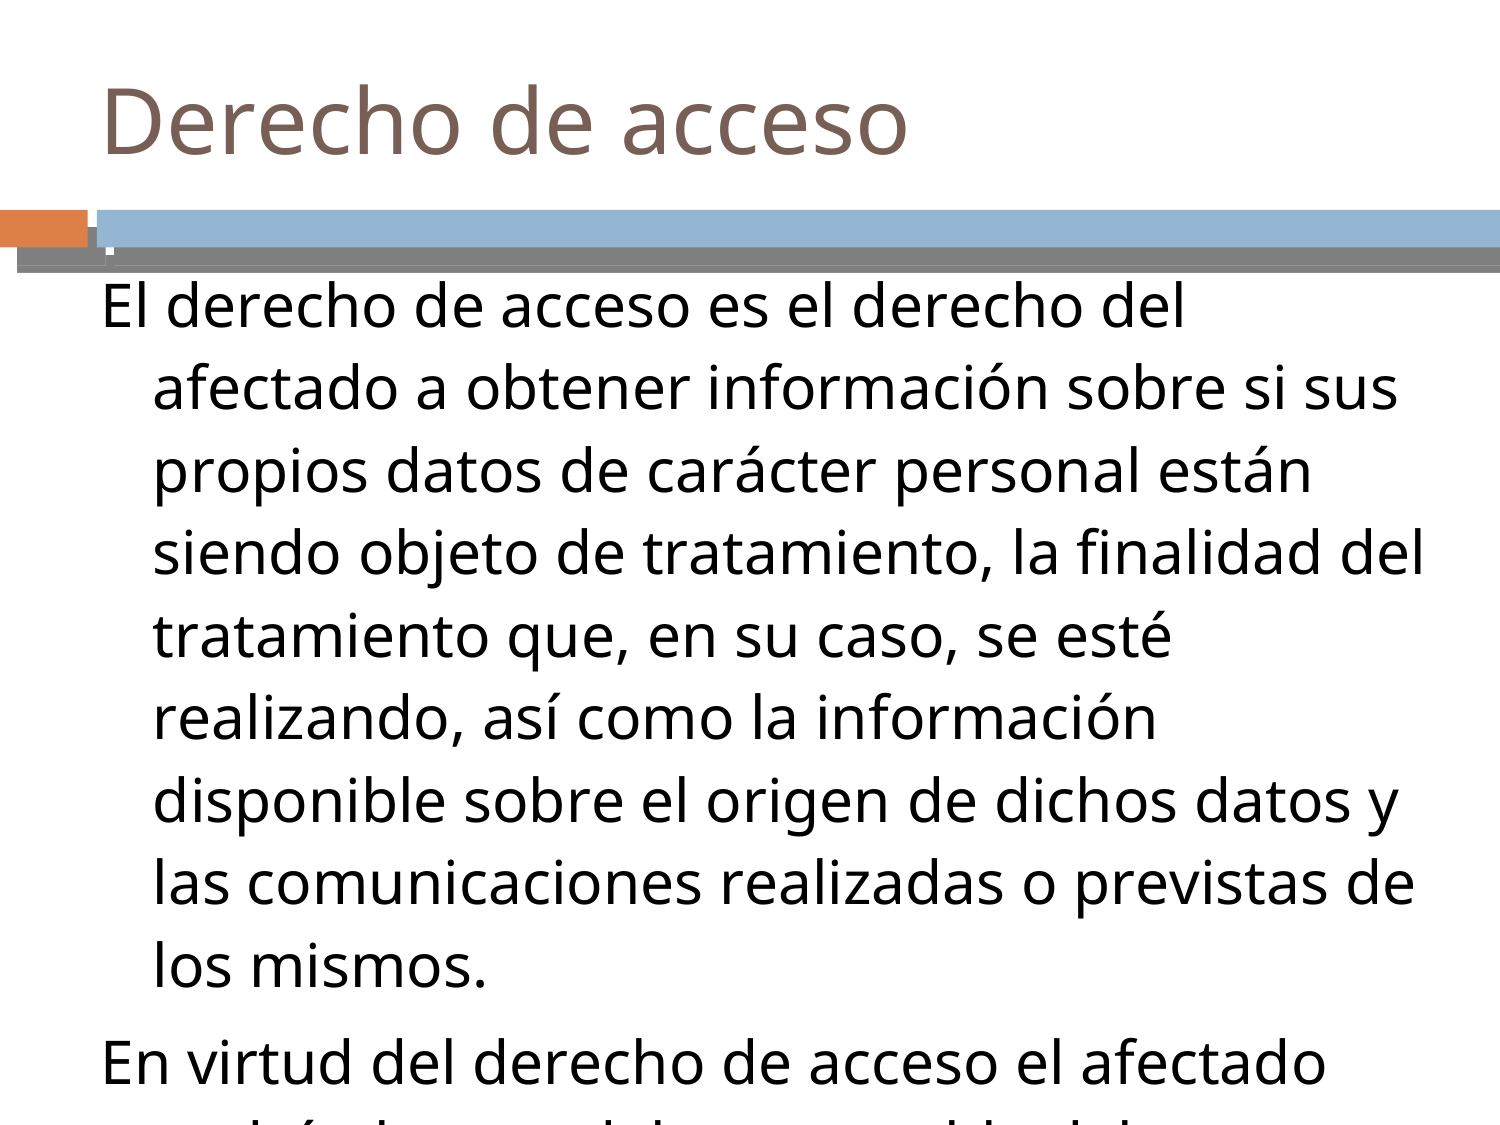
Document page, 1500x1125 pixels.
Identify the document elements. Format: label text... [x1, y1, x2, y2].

list El derecho de acceso es el derecho del afectado a obtener información sobre si sus propios datos de carácter personal están siendo objeto de tratamiento, la finalidad del tratamiento que, en su caso, se esté realizando, así como la información disponible sobre el origen de dichos datos y las comunicaciones realizadas o previstas de los mismos. En virtud del derecho de acceso el afectado podrá obtener del responsable del tratamiento información relativa a datos concretos, a datos incluidos en un determinado fichero, o a la totalidad de sus datos sometidos a tratamiento. [100, 262, 1438, 1112]
title Derecho de acceso [99, 8, 1438, 230]
